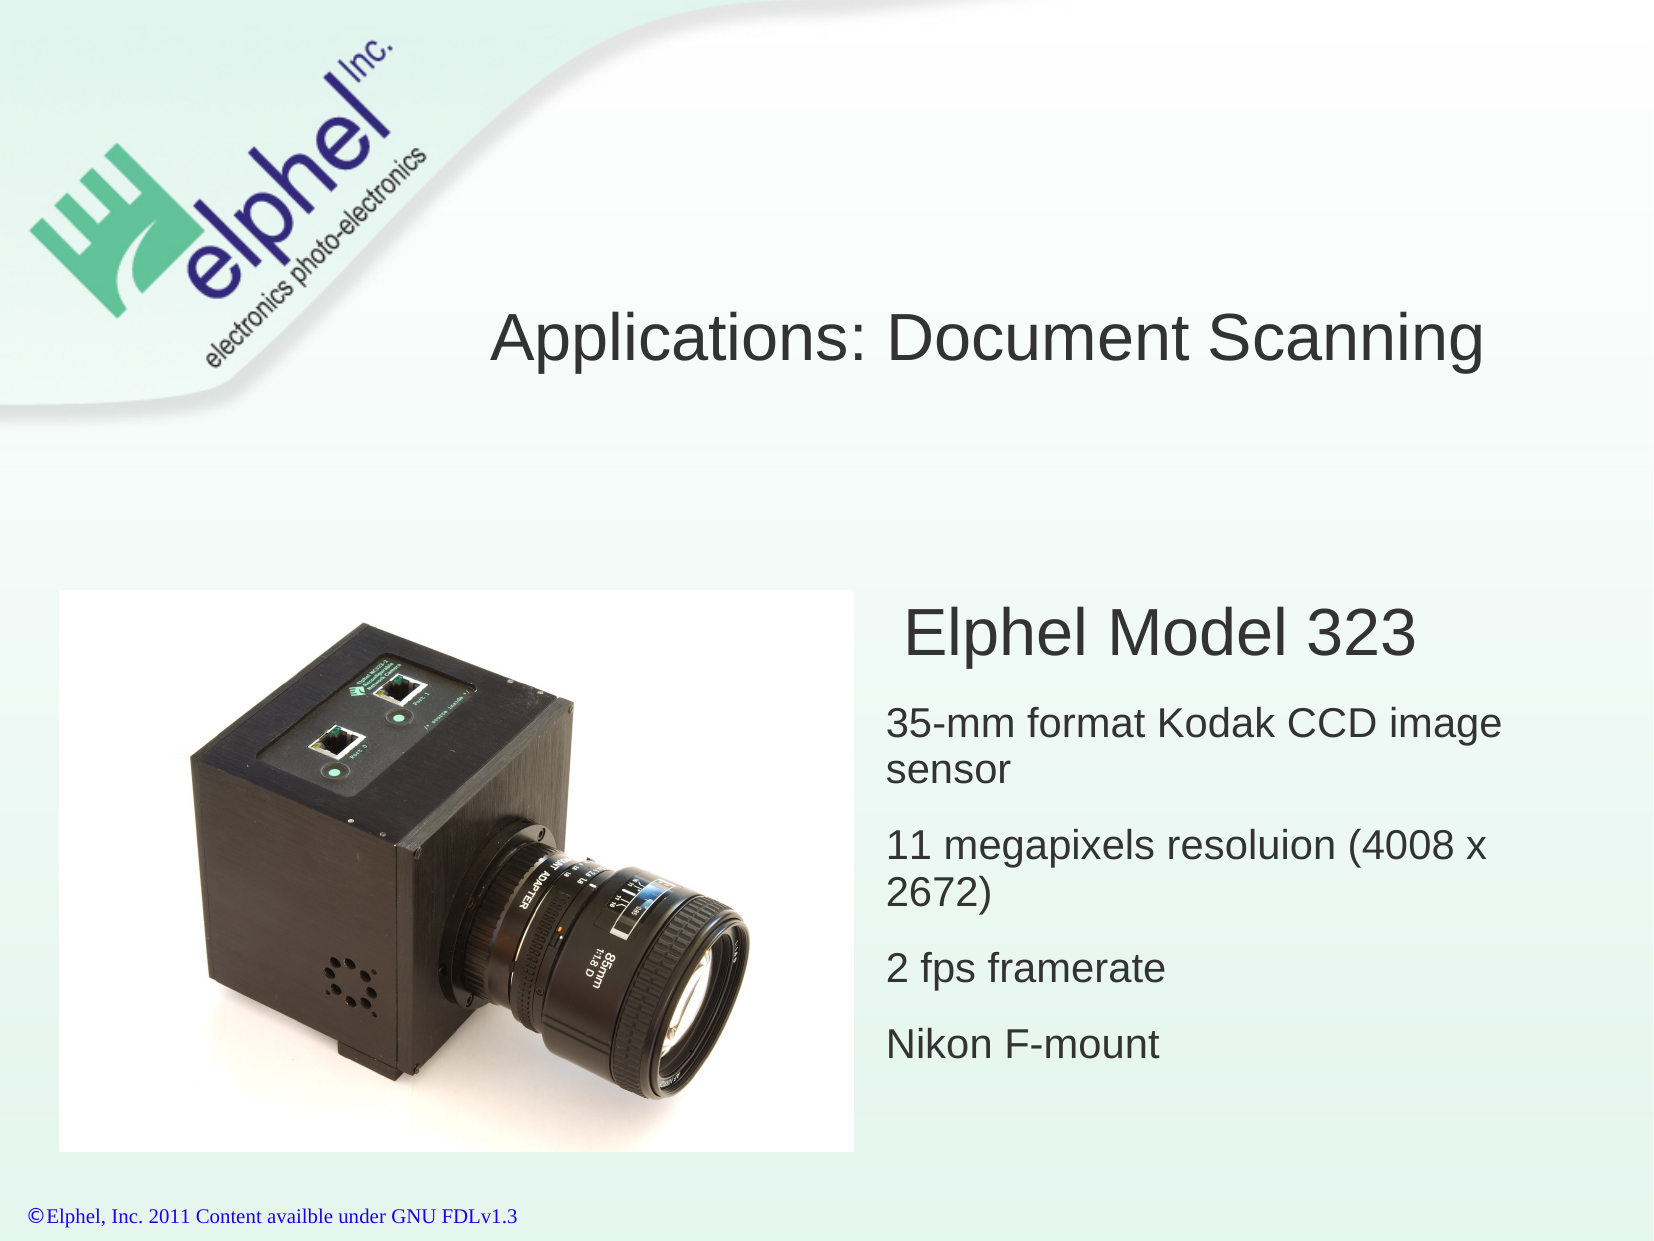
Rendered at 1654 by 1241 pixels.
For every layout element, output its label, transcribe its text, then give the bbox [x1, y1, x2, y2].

list Applications: Document Scanning [472, 295, 1536, 443]
picture [0, 0, 1654, 1241]
list Elphel Model 323 35-mm format Kodak CCD image sensor 11 megapixels resoluion (4008 x 2672) 2 fps framerate Nikon F-mount [885, 590, 1595, 1152]
